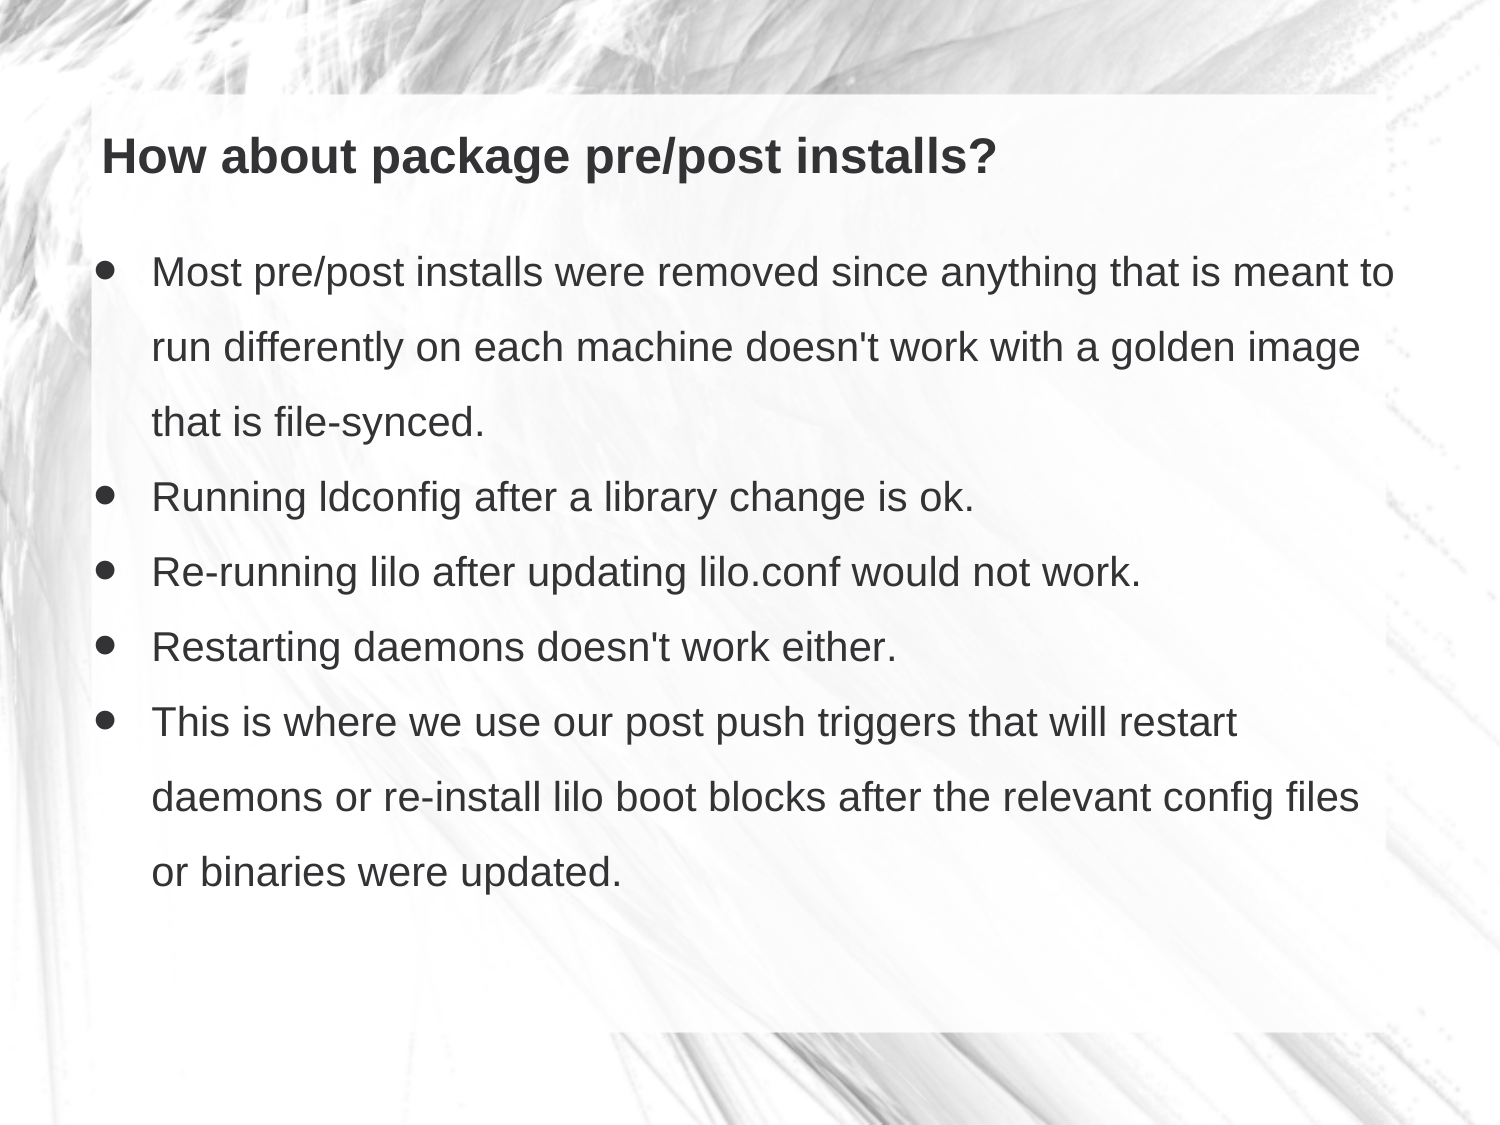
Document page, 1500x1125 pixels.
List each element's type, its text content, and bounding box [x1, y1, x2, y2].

list Most pre/post installs were removed since anything that is meant to run differently on each machine doesn't work with a golden image that is file-synced. Running ldconfig after a library change is ok. Re-running lilo after updating lilo.conf would not work. Restarting daemons doesn't work either. This is where we use our post push triggers that will restart daemons or re-install lilo boot blocks after the relevant config files or binaries were updated. [61, 204, 1412, 1047]
title How about package pre/post installs? [61, 108, 1412, 204]
picture [0, 0, 1500, 1125]
